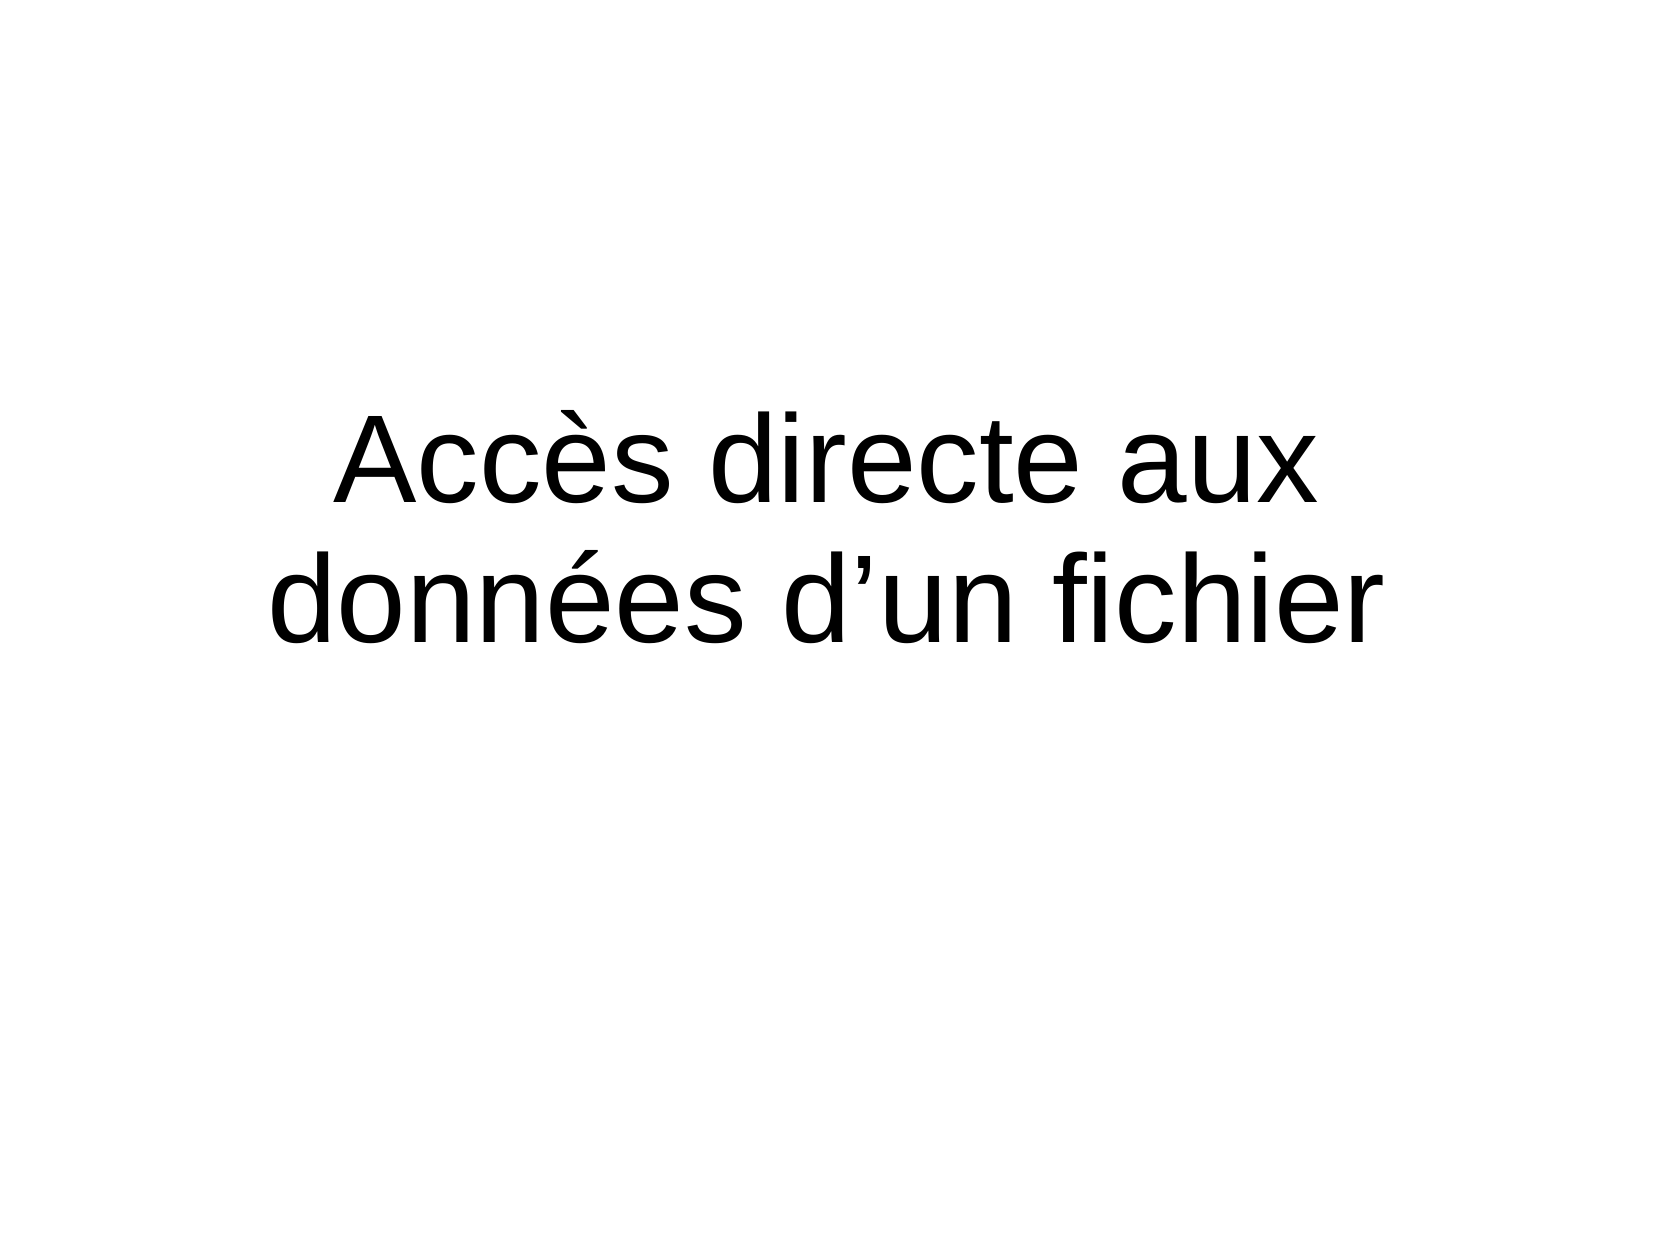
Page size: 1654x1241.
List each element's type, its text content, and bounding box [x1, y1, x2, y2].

subtitle Accès directe aux données d’un fichier [82, 49, 1571, 1010]
